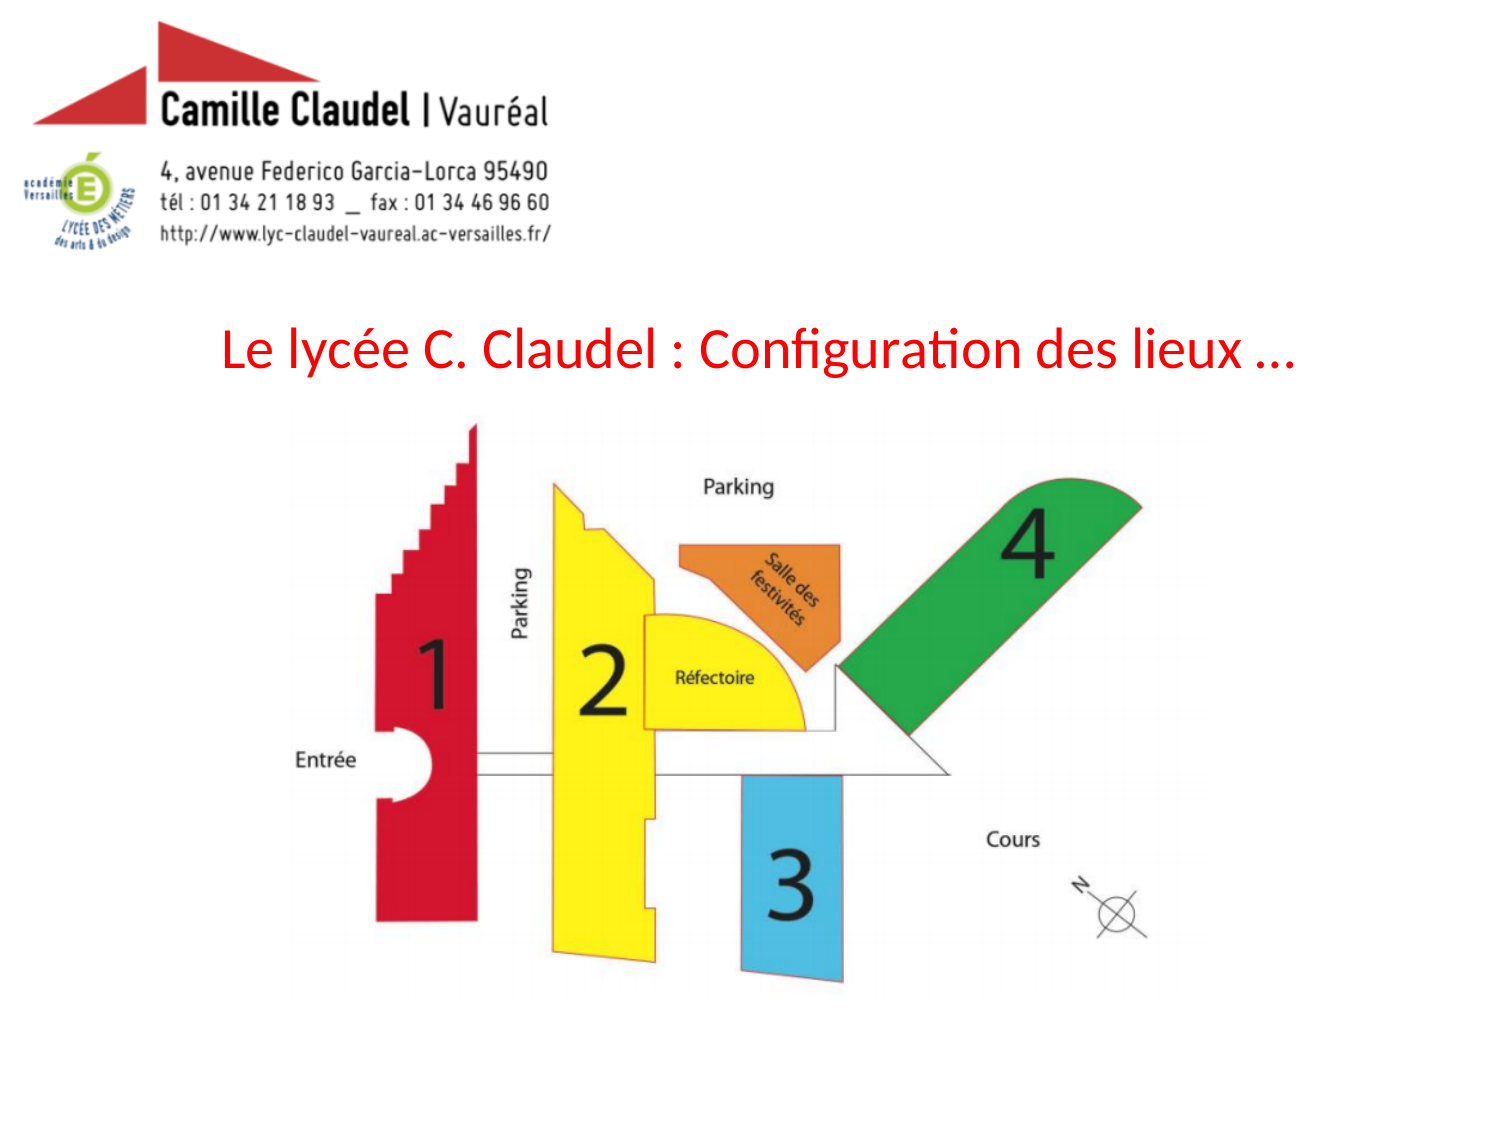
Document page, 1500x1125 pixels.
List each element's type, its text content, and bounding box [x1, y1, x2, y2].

picture [0, 0, 580, 274]
text_box Le lycée C. Claudel : Configuration des lieux … [206, 302, 1377, 389]
picture [289, 408, 1211, 998]
